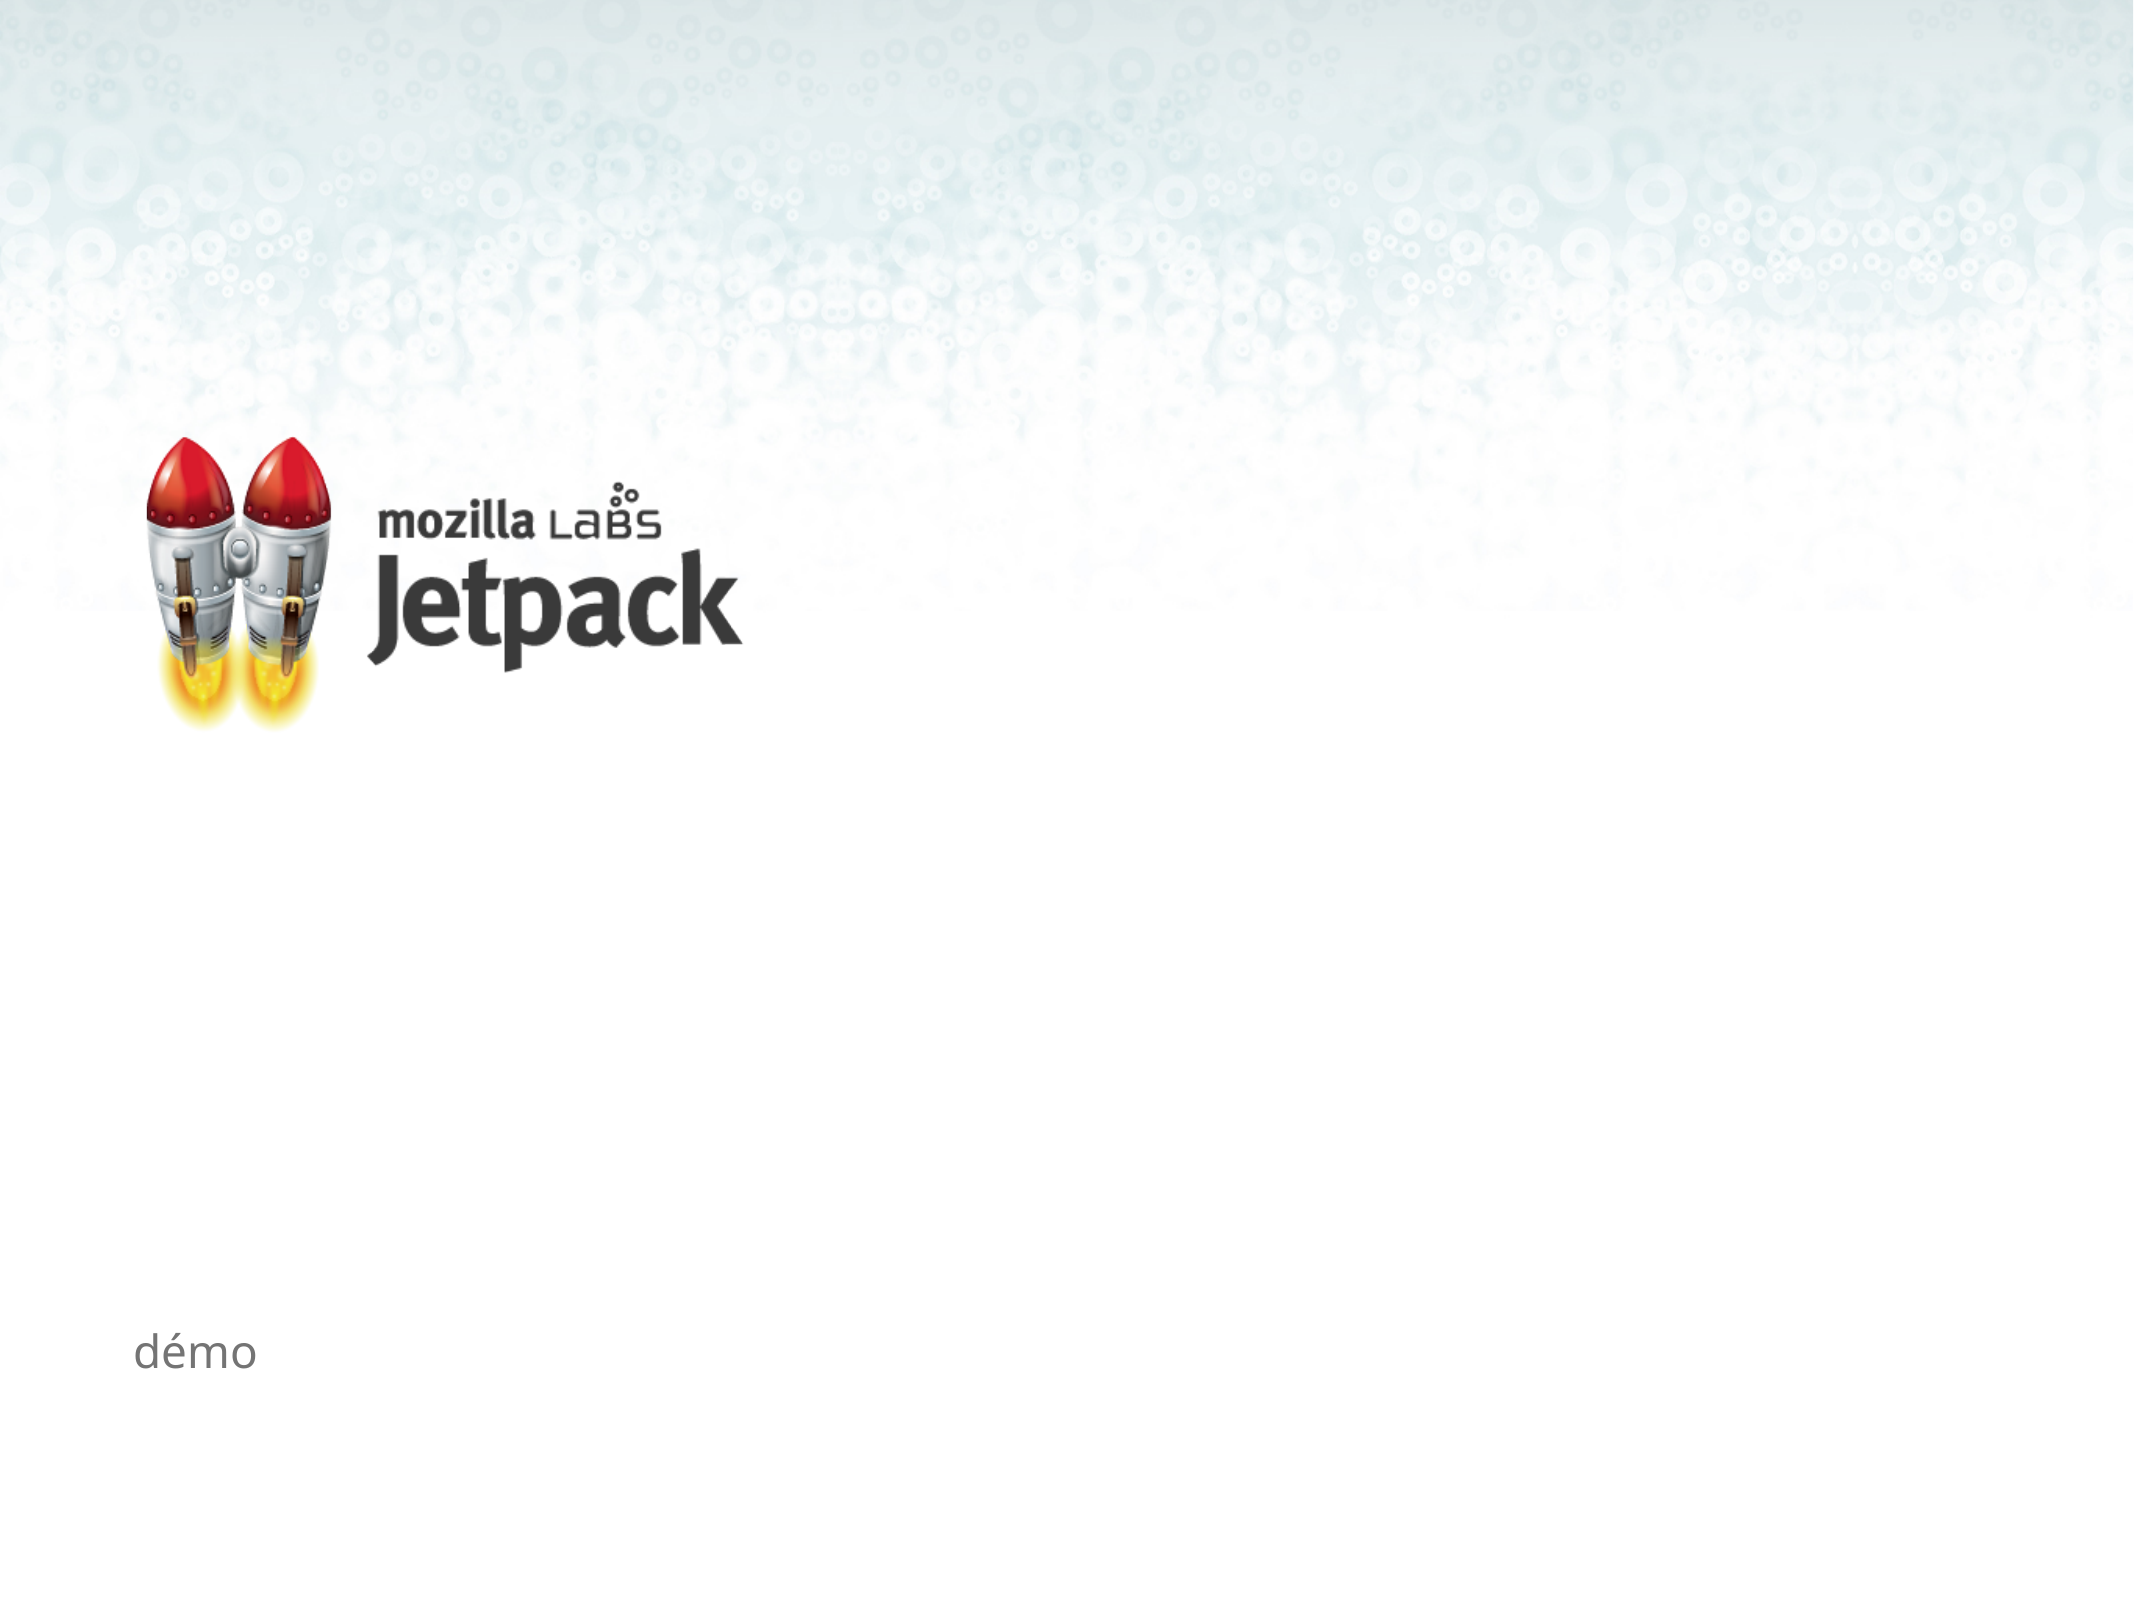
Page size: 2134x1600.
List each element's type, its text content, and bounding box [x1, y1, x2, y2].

picture [0, 0, 2134, 982]
text_box démo [133, 830, 2000, 1600]
